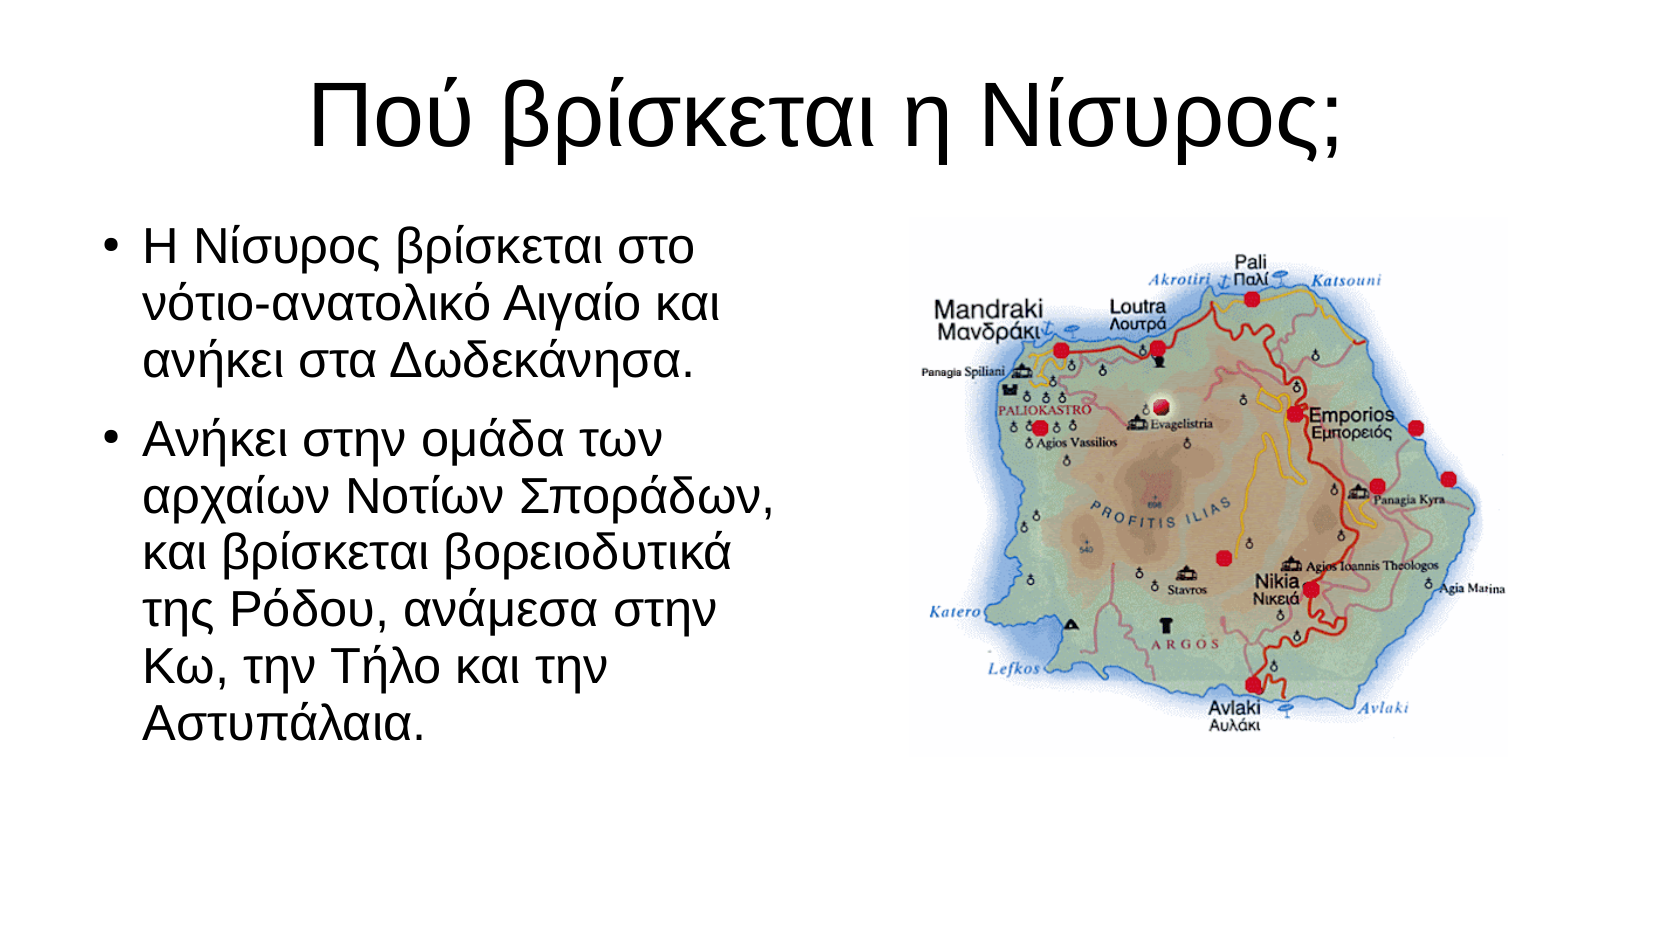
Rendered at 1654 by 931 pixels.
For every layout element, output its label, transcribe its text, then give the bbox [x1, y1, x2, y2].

picture [909, 217, 1508, 758]
title Πού βρίσκεται η Νίσυρος; [82, 37, 1571, 193]
list Η Νίσυρος βρίσκεται στο νότιο-ανατολικό Αιγαίο και ανήκει στα Δωδεκάνησα. Ανήκει στην ομάδα των αρχαίων Νοτίων Σποράδων, και βρίσκεται βορειοδυτικά της Ρόδου, ανάμεσα στην Κω, την Τήλο και την Αστυπάλαια. [88, 217, 815, 758]
